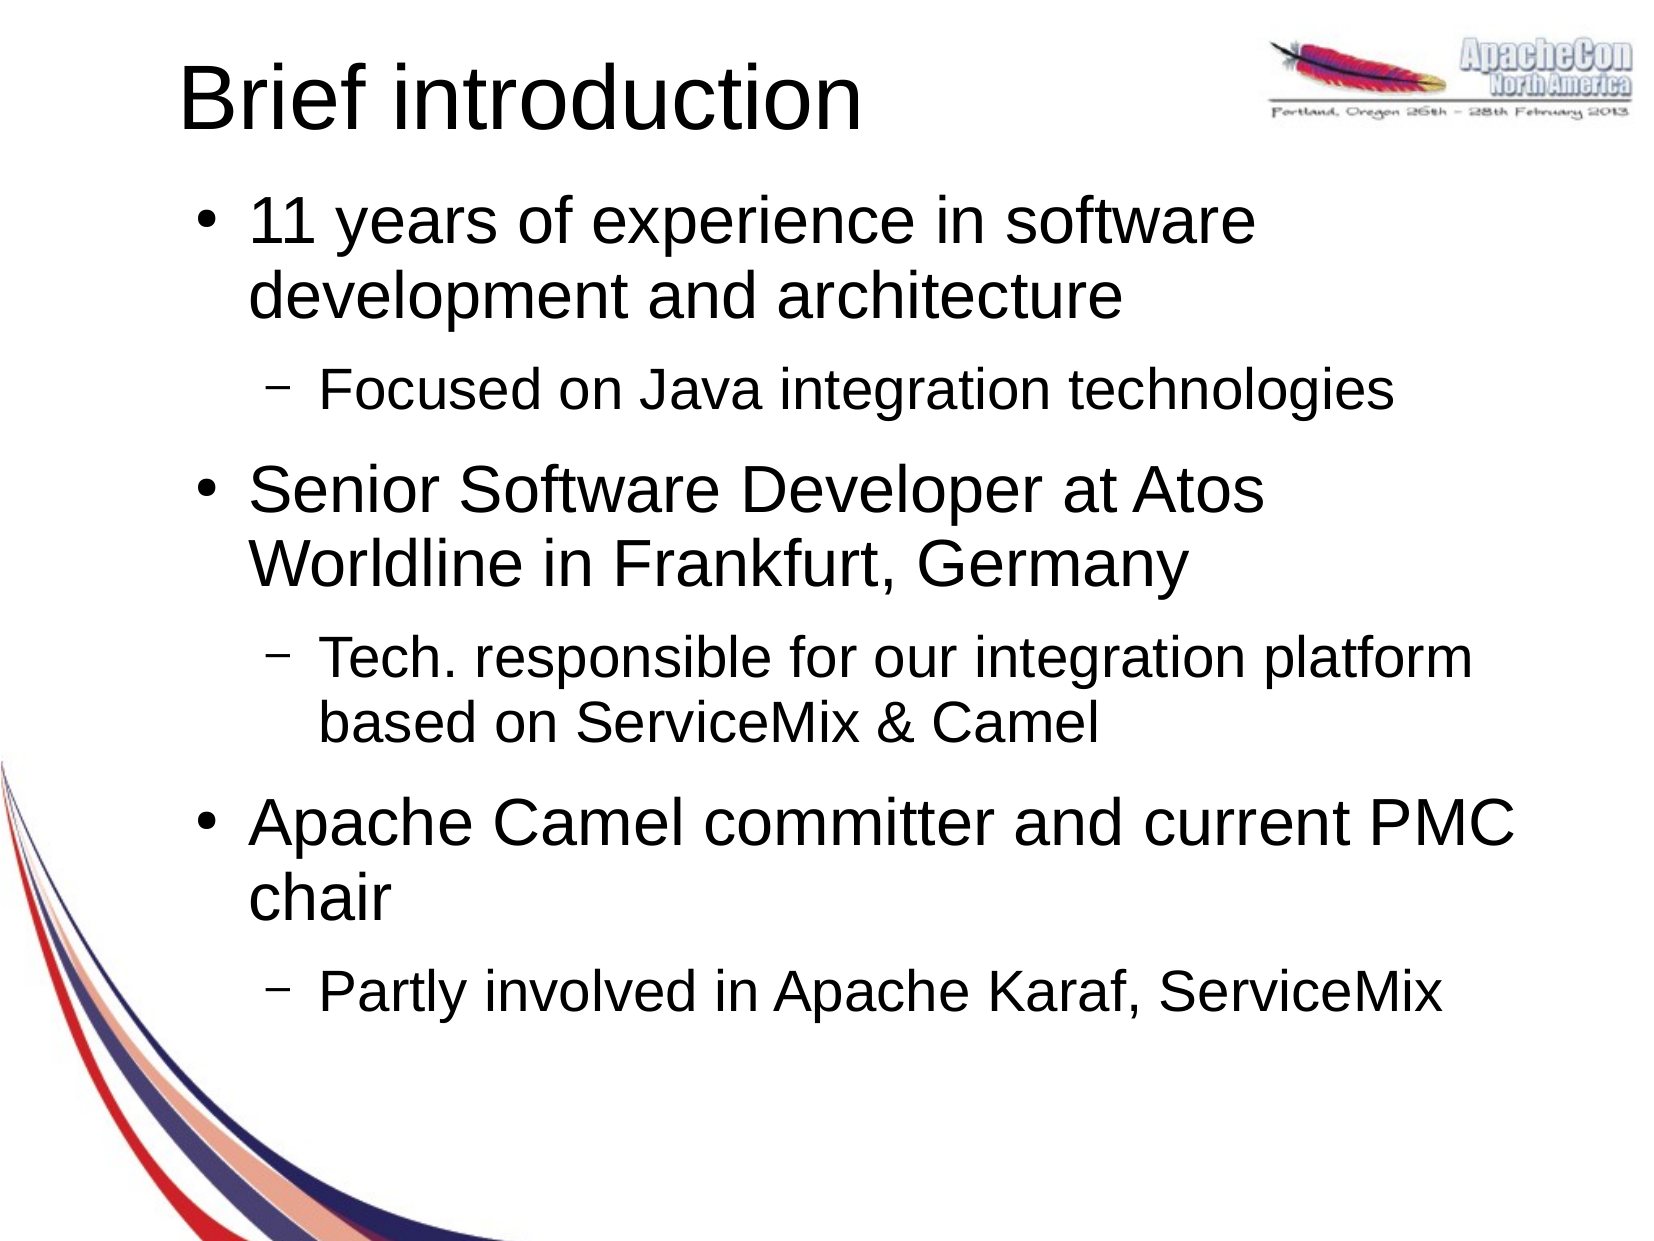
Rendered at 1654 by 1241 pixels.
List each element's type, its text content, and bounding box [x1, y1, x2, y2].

title Brief introduction [177, 41, 1536, 154]
picture [0, 0, 1654, 1241]
list 11 years of experience in software development and architecture Focused on Java integration technologies Senior Software Developer at Atos Worldline in Frankfurt, Germany Tech. responsible for our integration platform based on ServiceMix & Camel Apache Camel committer and current PMC chair Partly involved in Apache Karaf, ServiceMix [177, 183, 1536, 1023]
